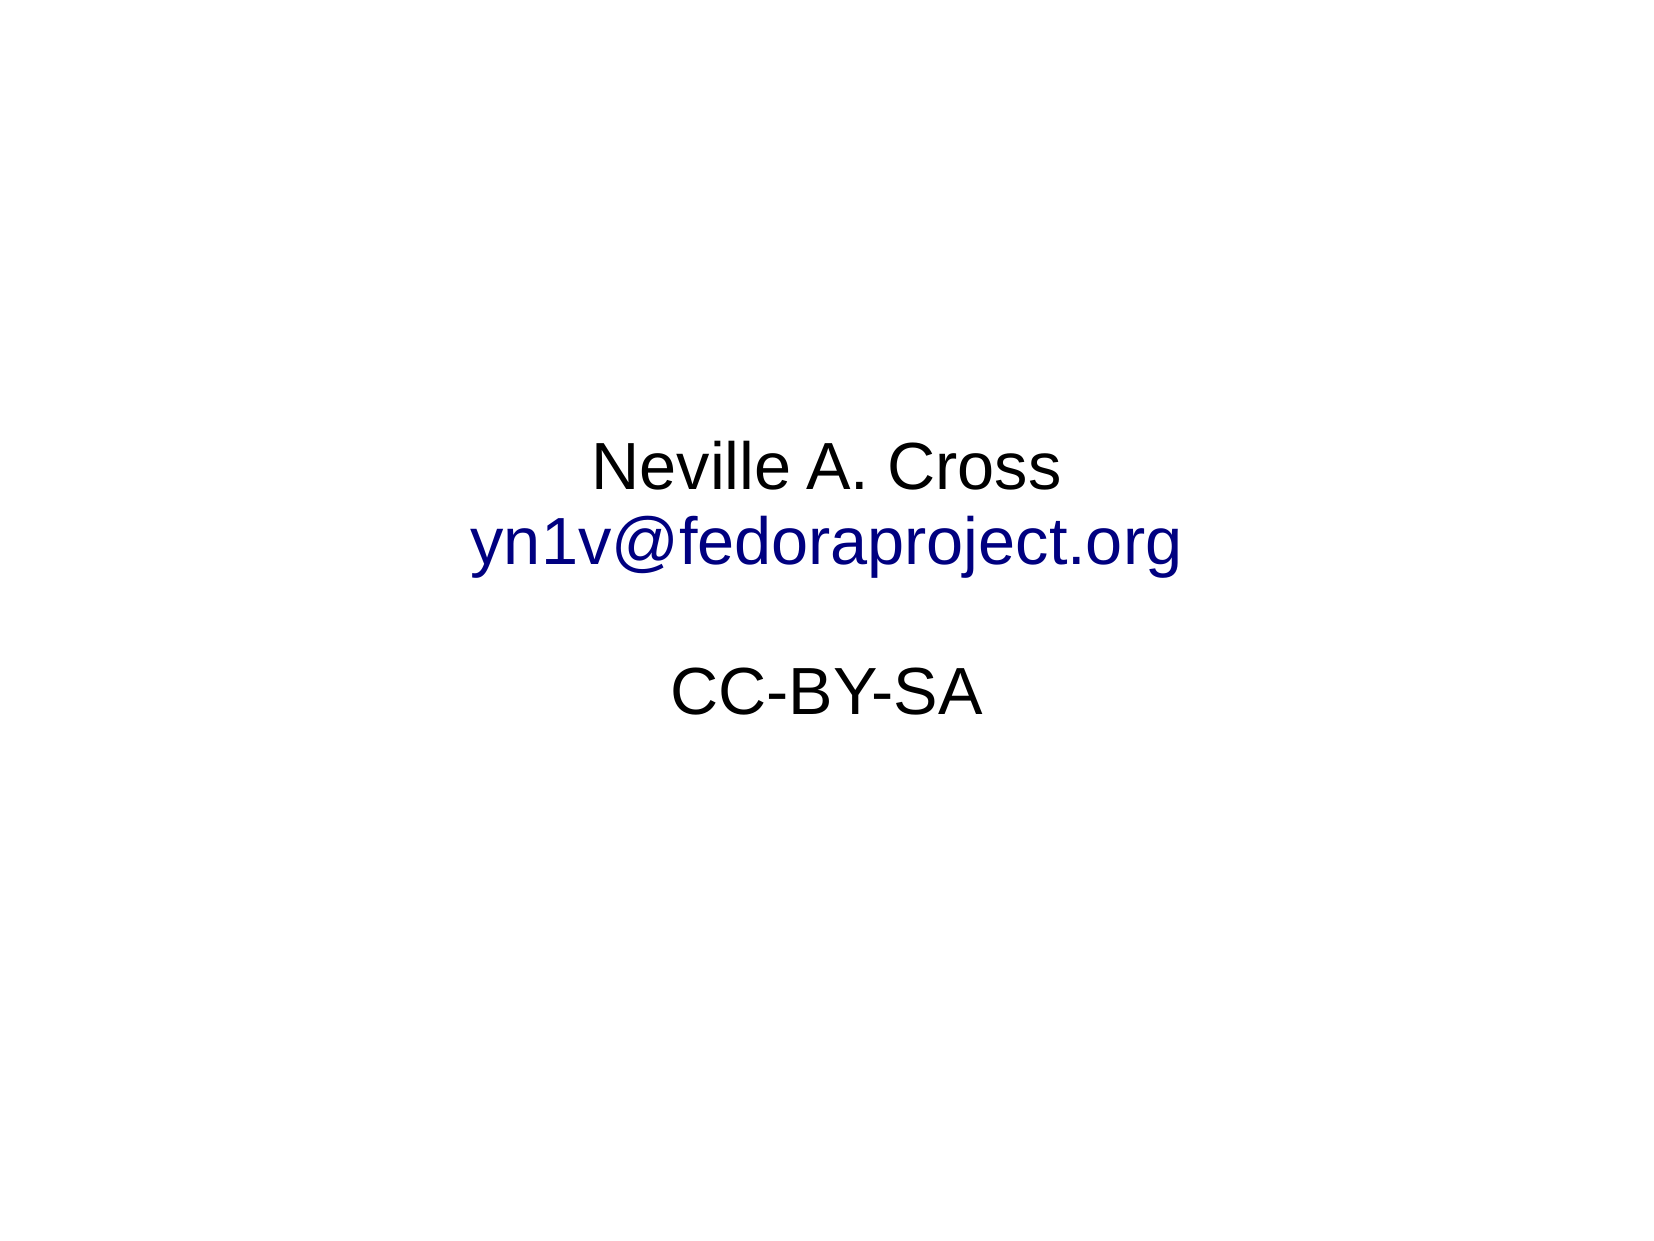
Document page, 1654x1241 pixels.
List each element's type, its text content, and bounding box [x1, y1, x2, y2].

subtitle Neville A. Cross yn1v@fedoraproject.org CC-BY-SA [82, 49, 1571, 1109]
